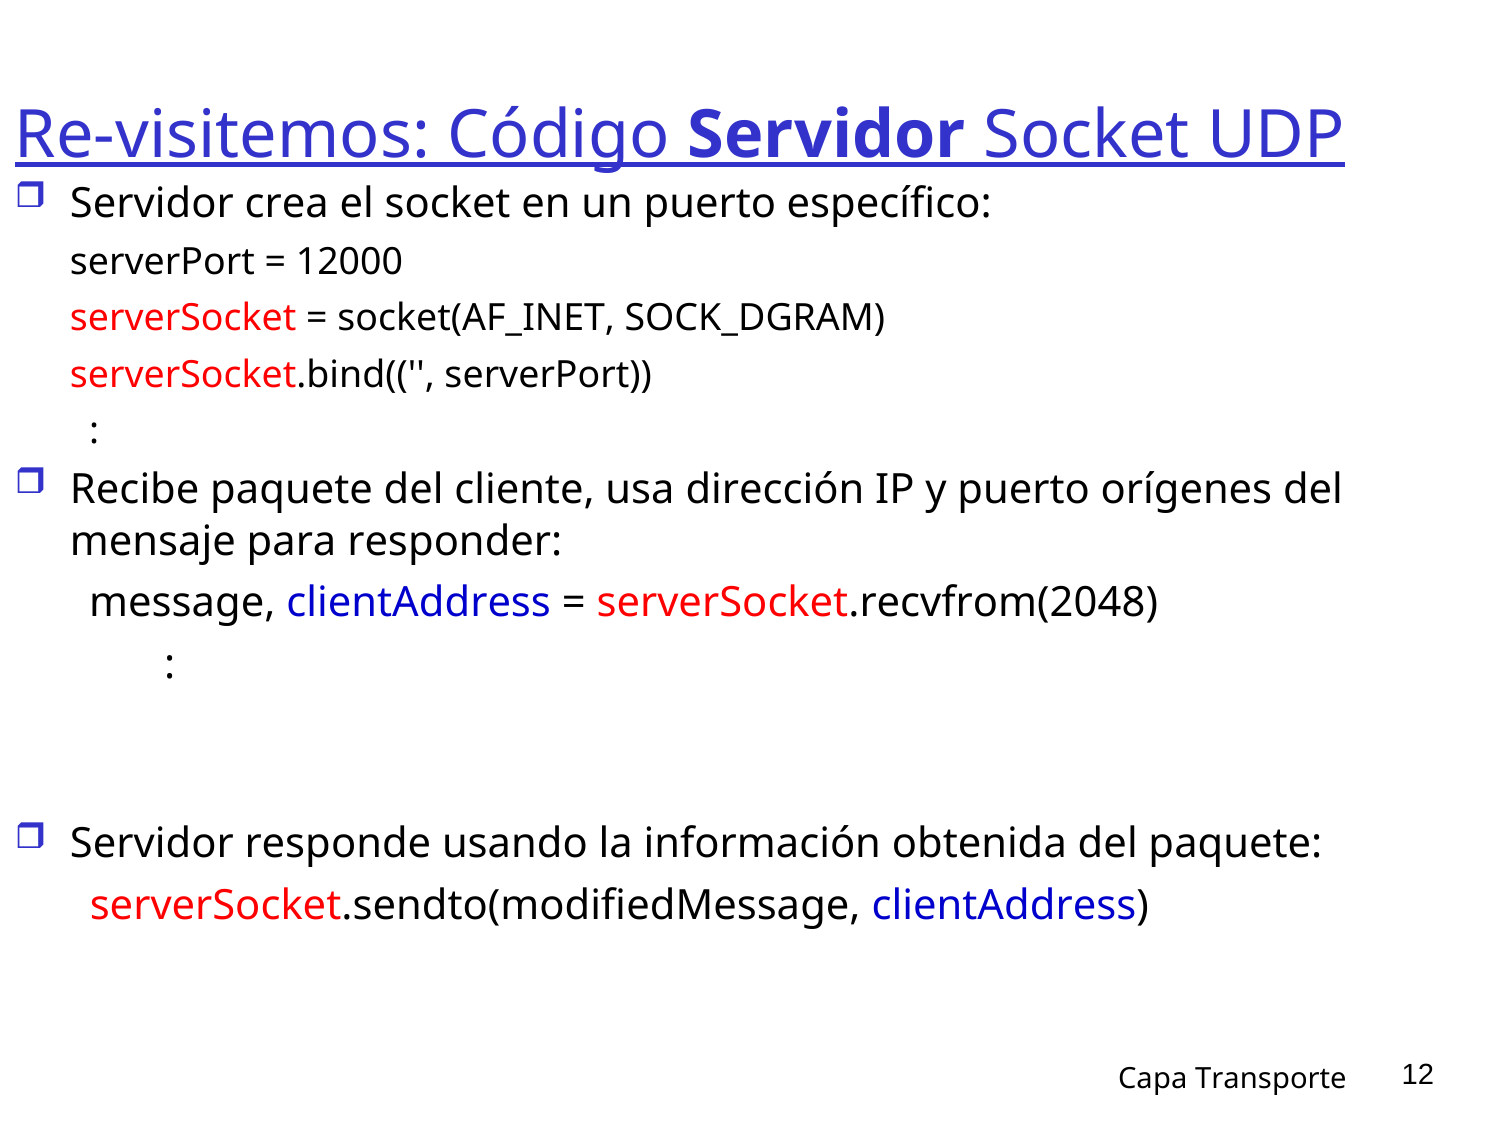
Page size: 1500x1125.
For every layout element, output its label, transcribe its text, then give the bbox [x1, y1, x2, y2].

list Servidor crea el socket en un puerto específico: serverPort = 12000 serverSocket = socket(AF_INET, SOCK_DGRAM) serverSocket.bind(('', serverPort)) : Recibe paquete del cliente, usa dirección IP y puerto orígenes del mensaje para responder: message, clientAddress = serverSocket.recvfrom(2048) : Servidor responde usando la información obtenida del paquete: serverSocket.sendto(modifiedMessage, clientAddress) [0, 168, 1500, 1054]
title Re-visitemos: Código Servidor Socket UDP [0, 37, 1500, 168]
